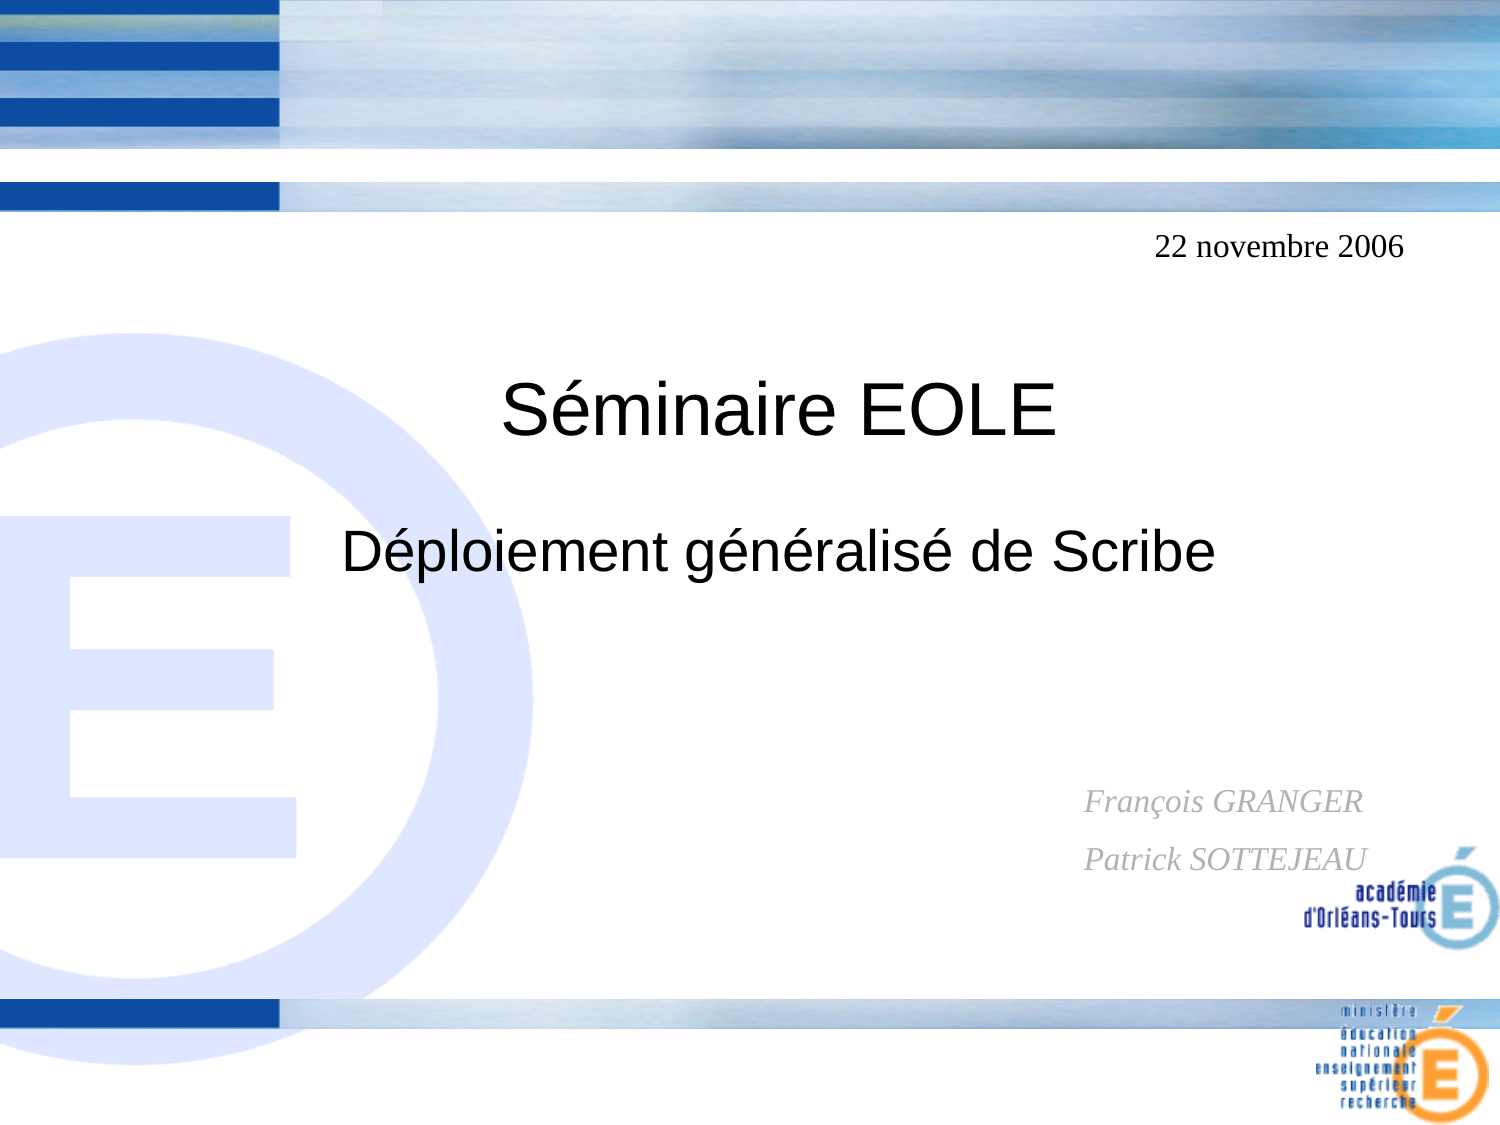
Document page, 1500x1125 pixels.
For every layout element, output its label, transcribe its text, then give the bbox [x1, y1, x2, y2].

picture [0, 0, 1500, 149]
text_box 22 novembre 2006 [1139, 220, 1436, 273]
picture [0, 182, 1500, 212]
text_box François GRANGER Patrick SOTTEJEAU [1068, 774, 1424, 886]
subtitle Séminaire EOLE Déploiement généralisé de Scribe [324, 336, 1235, 621]
picture [0, 314, 1500, 1125]
picture [1304, 846, 1500, 992]
